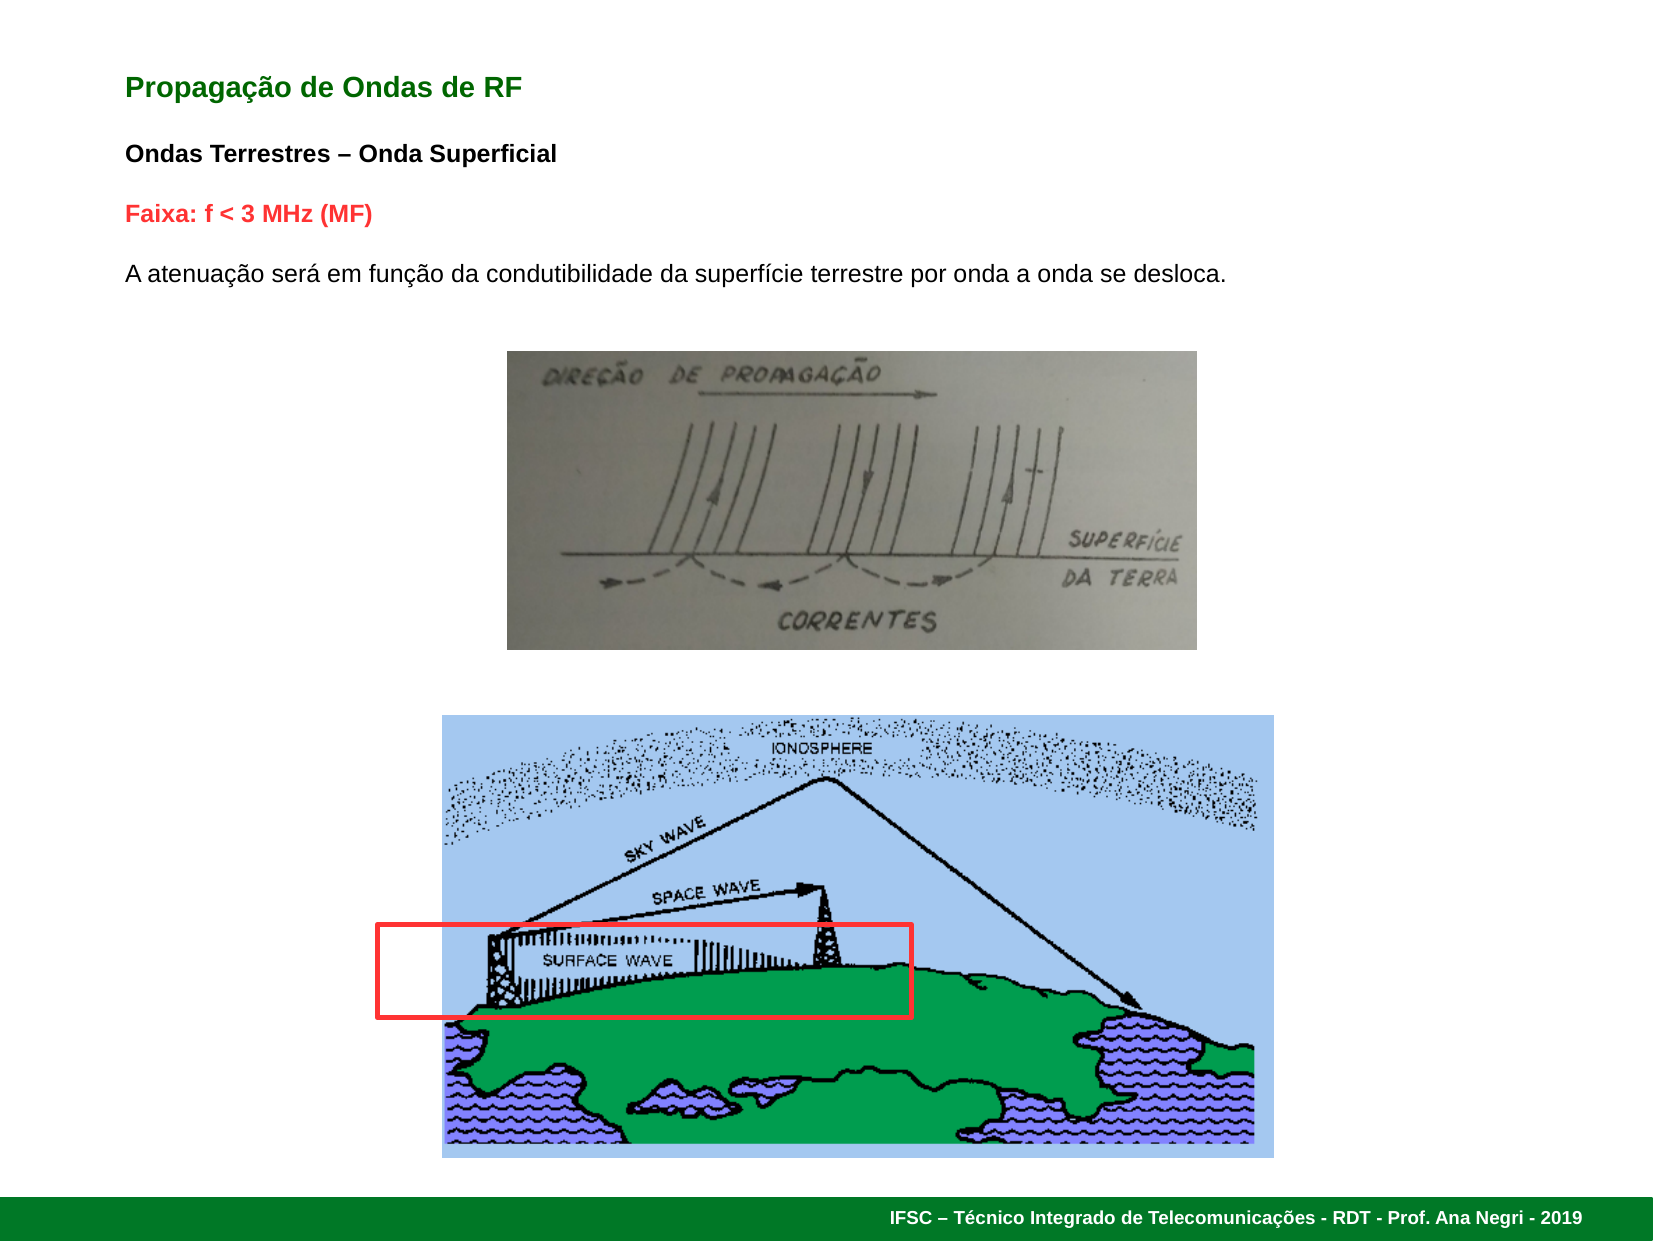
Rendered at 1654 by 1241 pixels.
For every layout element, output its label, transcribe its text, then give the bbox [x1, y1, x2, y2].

text_box Propagação de Ondas de RF Ondas Terrestres – Onda Superficial Faixa: f < 3 MHz (MF) A atenuação será em função da condutibilidade da superfície terrestre por onda a onda se desloca. [110, 60, 1615, 660]
picture [442, 715, 1274, 1158]
picture [442, 927, 909, 1015]
picture [507, 351, 1197, 650]
text_box IFSC – Técnico Integrado de Telecomunicações - RDT - Prof. Ana Negri - 2019 [875, 1197, 1653, 1236]
text_box [0, 1197, 1653, 1241]
